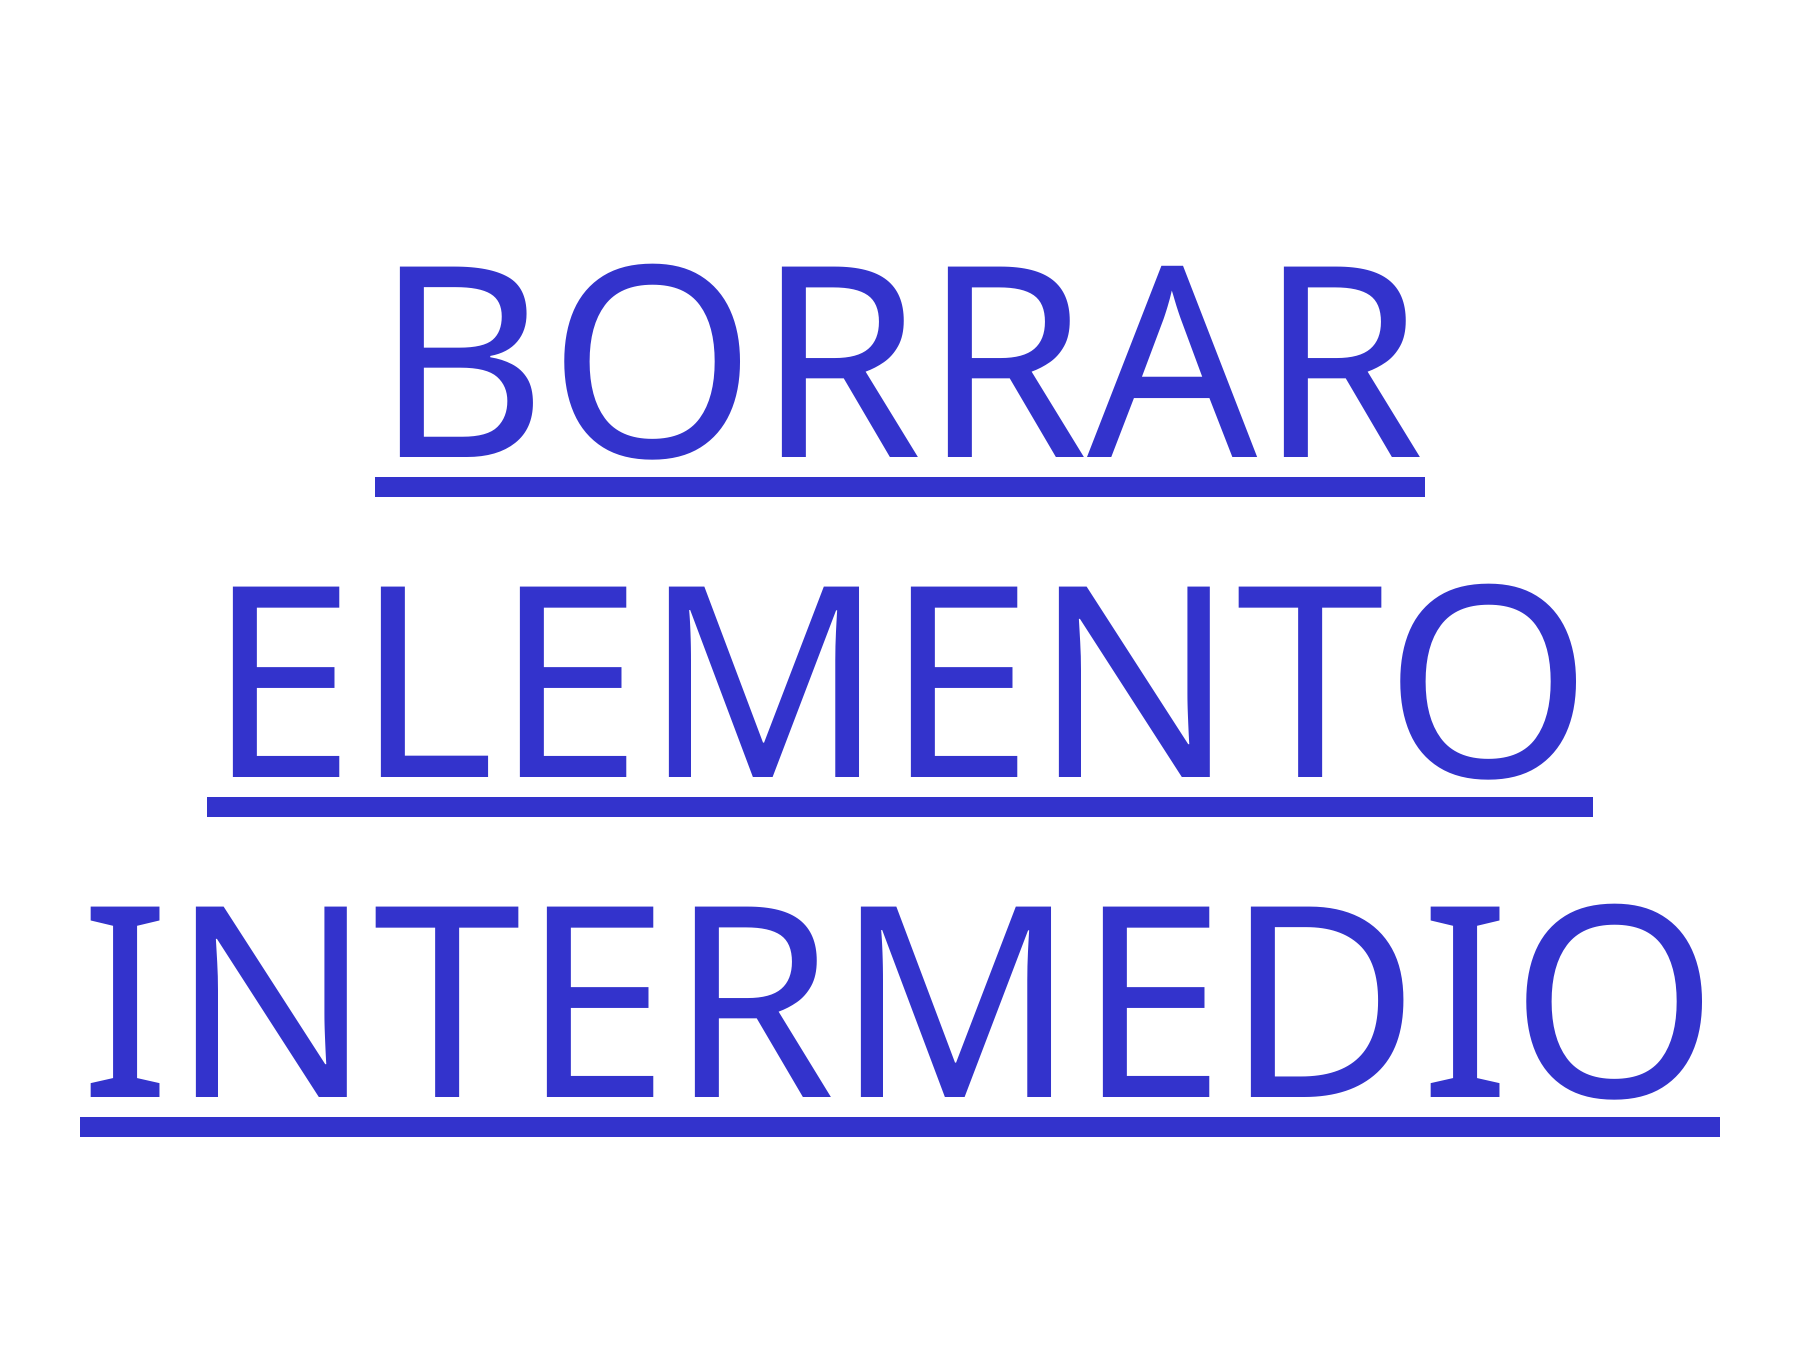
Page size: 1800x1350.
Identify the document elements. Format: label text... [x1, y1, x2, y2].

text_box BORRAR ELEMENTO INTERMEDIO [0, 182, 1800, 1161]
